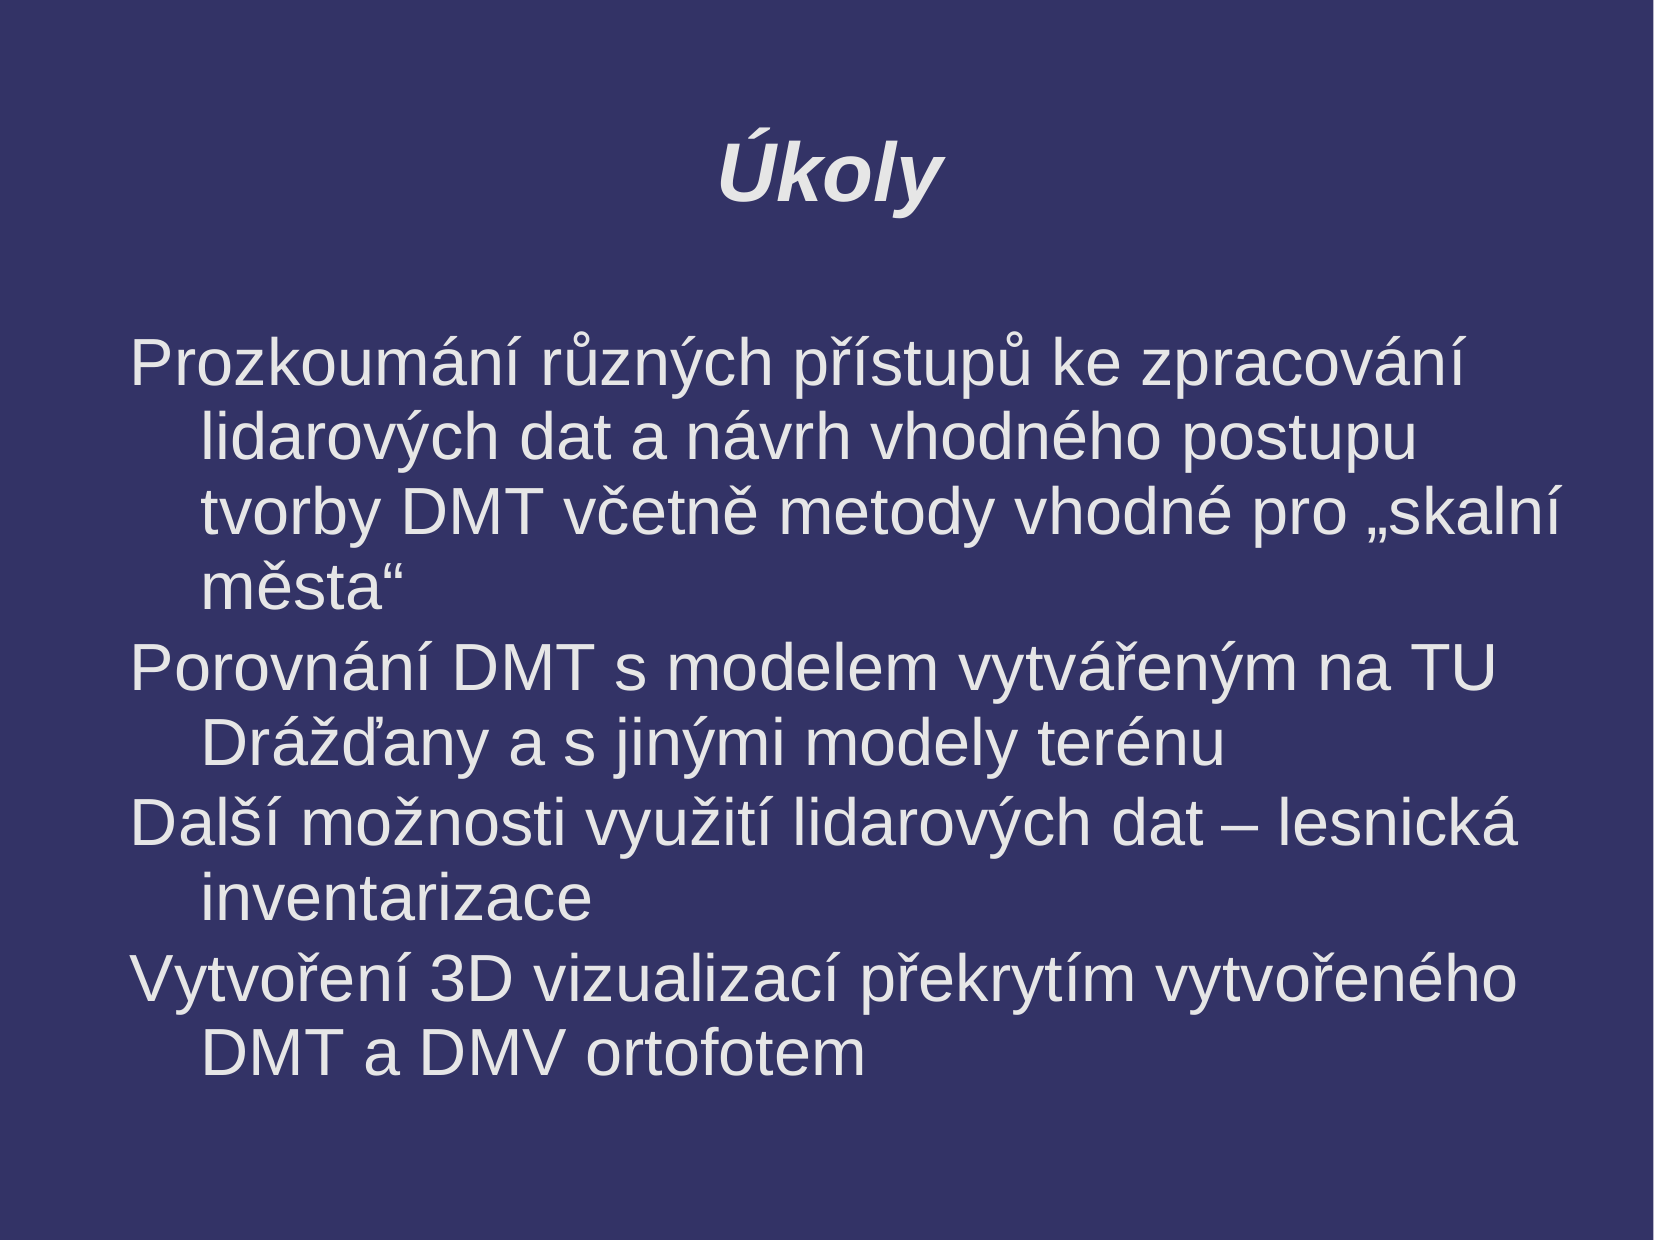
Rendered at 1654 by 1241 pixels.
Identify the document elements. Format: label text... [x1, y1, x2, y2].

title Úkoly [123, 79, 1536, 266]
list Prozkoumání různých přístupů ke zpracování lidarových dat a návrh vhodného postupu tvorby DMT včetně metody vhodné pro „skalní města“ Porovnání DMT s modelem vytvářeným na TU Drážďany a s jinými modely terénu Další možnosti využití lidarových dat – lesnická inventarizace Vytvoření 3D vizualizací překrytím vytvořeného DMT a DMV ortofotem [118, 324, 1570, 1113]
